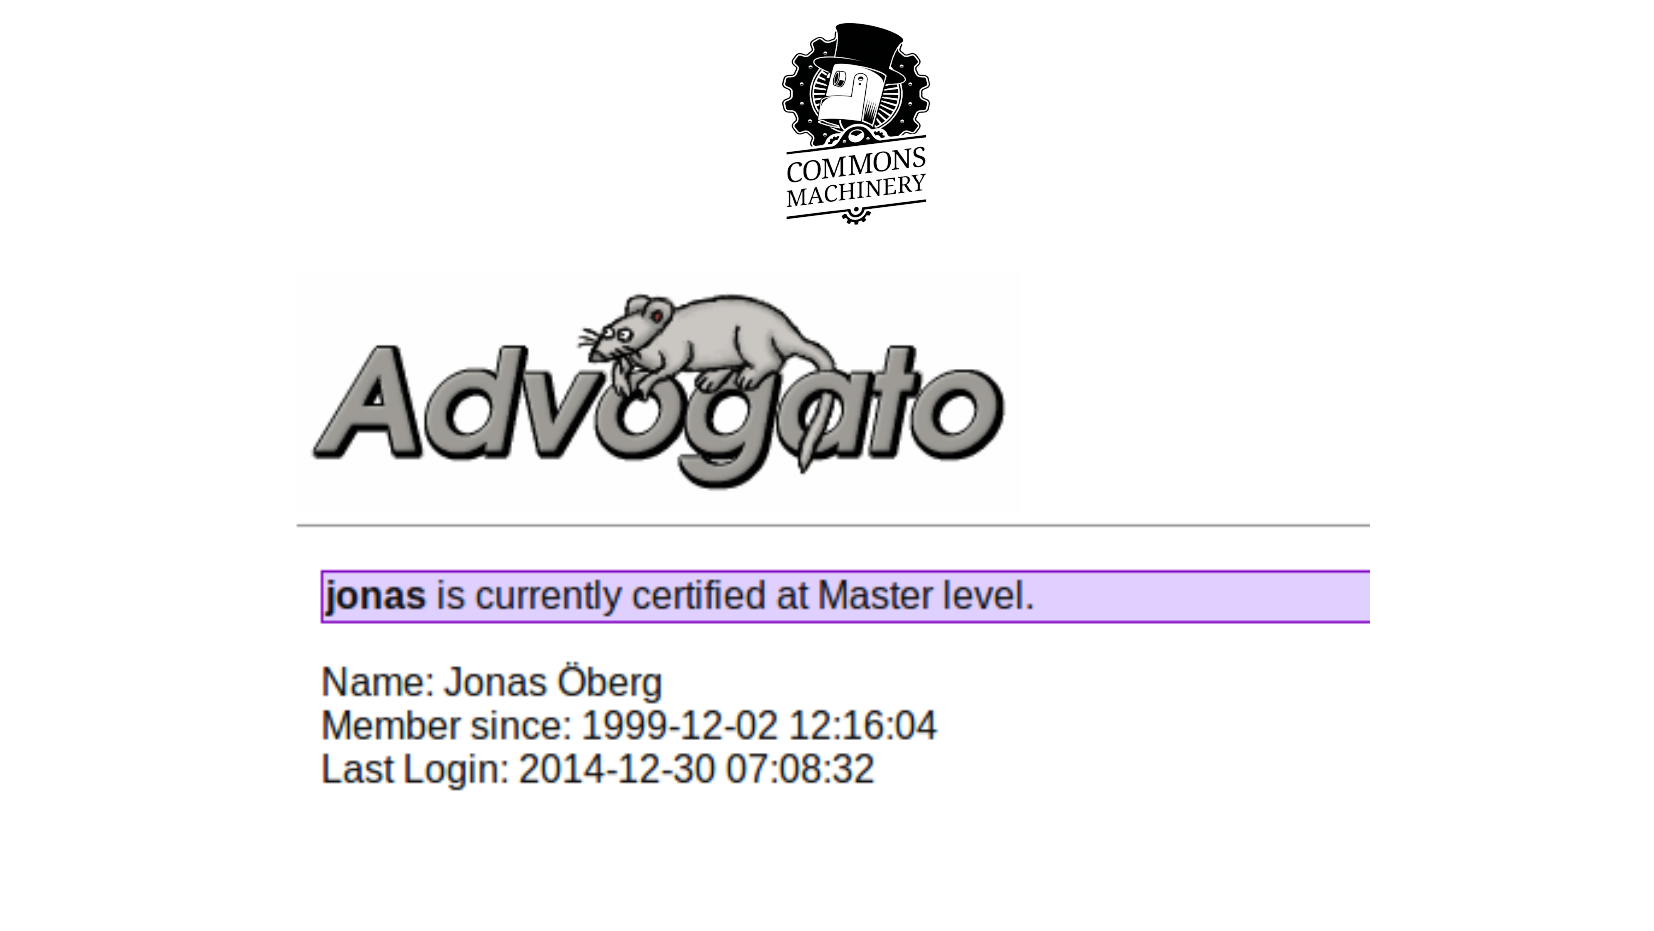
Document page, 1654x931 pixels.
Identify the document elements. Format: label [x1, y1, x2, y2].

picture [782, 23, 930, 225]
picture [283, 269, 1370, 810]
